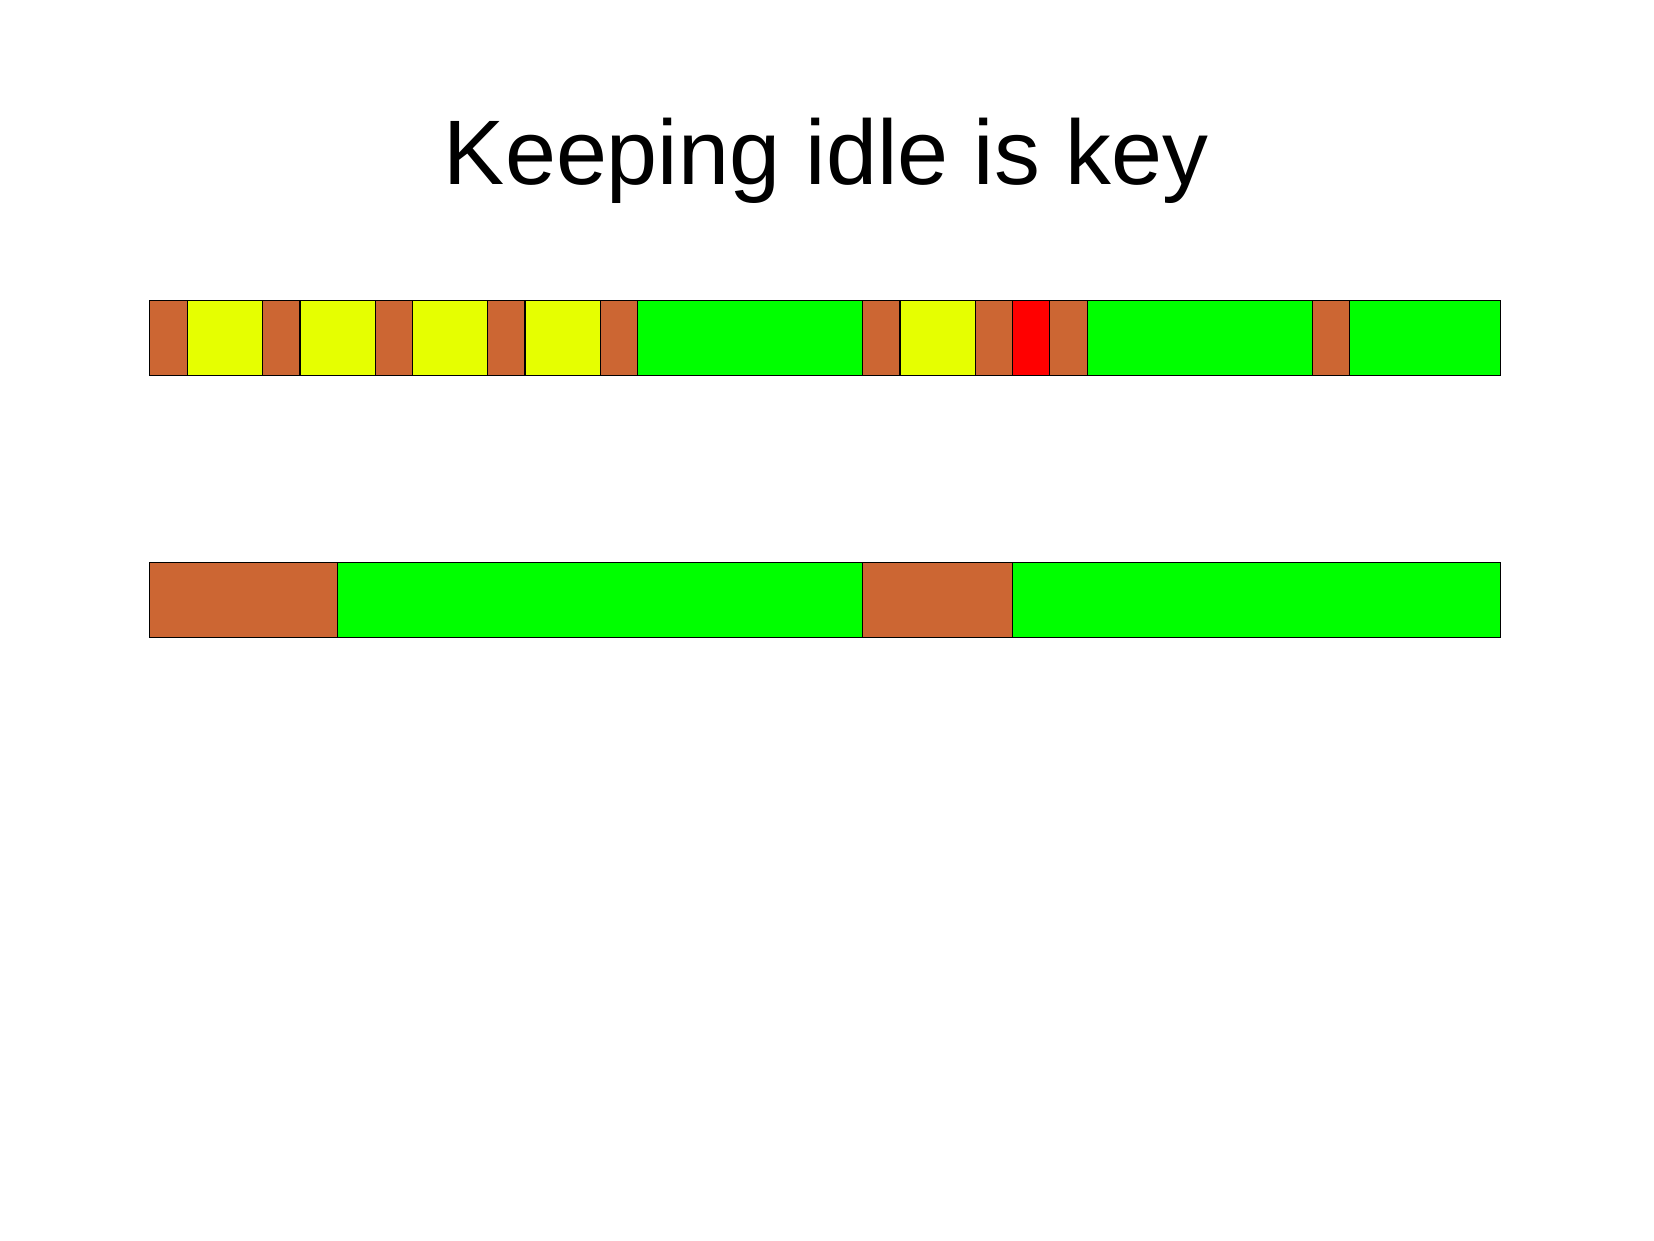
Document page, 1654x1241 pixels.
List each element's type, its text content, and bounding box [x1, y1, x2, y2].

title Keeping idle is key [82, 49, 1571, 257]
text_box [149, 562, 1501, 638]
text_box [149, 300, 1501, 376]
